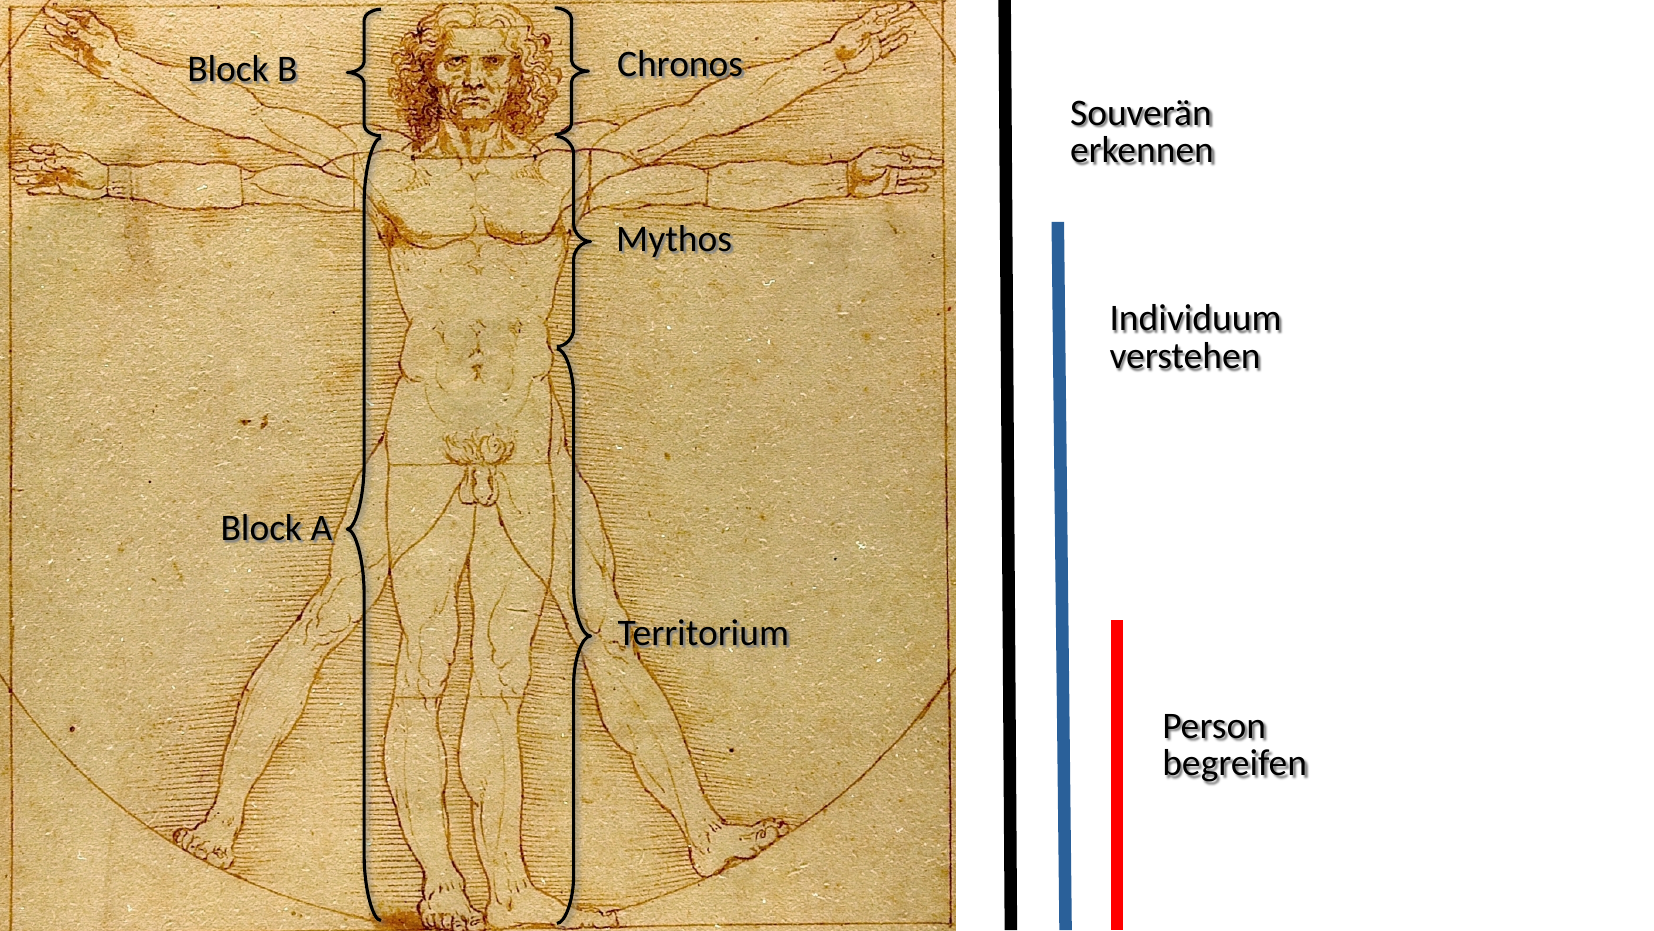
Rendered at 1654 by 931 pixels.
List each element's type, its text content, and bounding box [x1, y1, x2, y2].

text_box Block B [172, 46, 313, 99]
text_box Mythos [601, 215, 748, 269]
text_box Block A [205, 504, 348, 557]
text_box Territorium [602, 609, 805, 663]
text_box Souverän erkennen [1055, 89, 1230, 180]
text_box Individuum verstehen [1094, 295, 1297, 386]
picture [0, 0, 956, 931]
text_box Chronos [602, 40, 759, 94]
text_box Person begreifen [1147, 702, 1473, 831]
